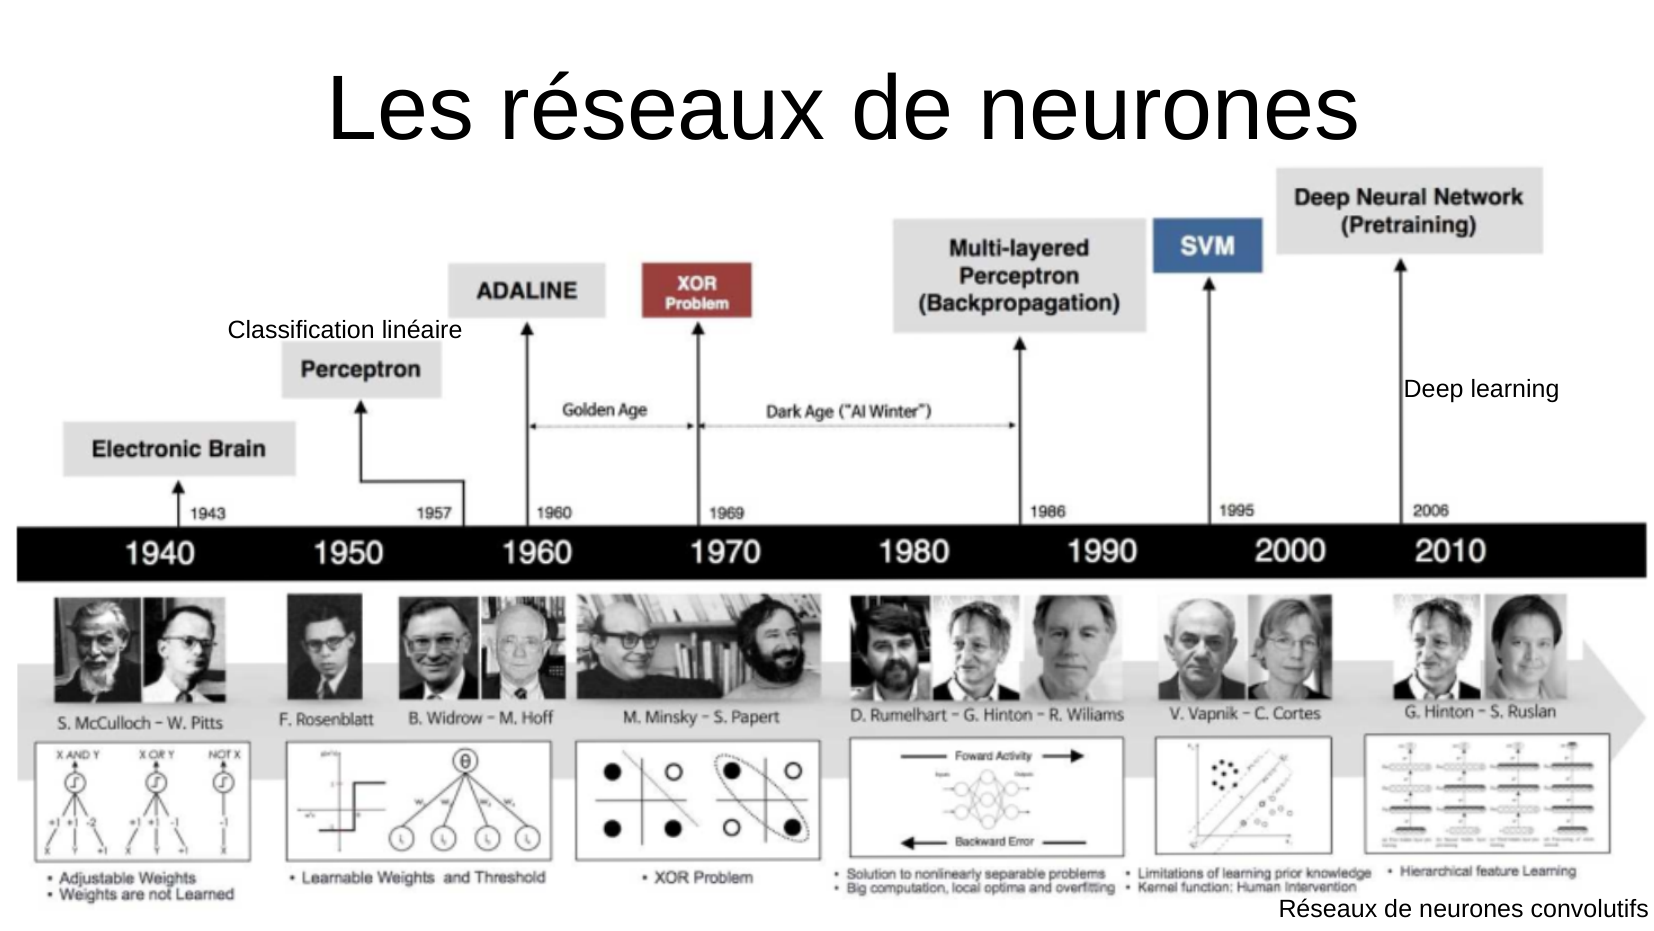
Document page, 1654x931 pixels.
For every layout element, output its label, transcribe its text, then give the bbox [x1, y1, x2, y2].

text_box Classification linéaire [212, 308, 478, 352]
picture [15, 143, 1652, 918]
title Les réseaux de neurones [100, 29, 1589, 147]
text_box Deep learning [1388, 367, 1575, 411]
text_box Réseaux de neurones convolutifs [1263, 887, 1654, 931]
